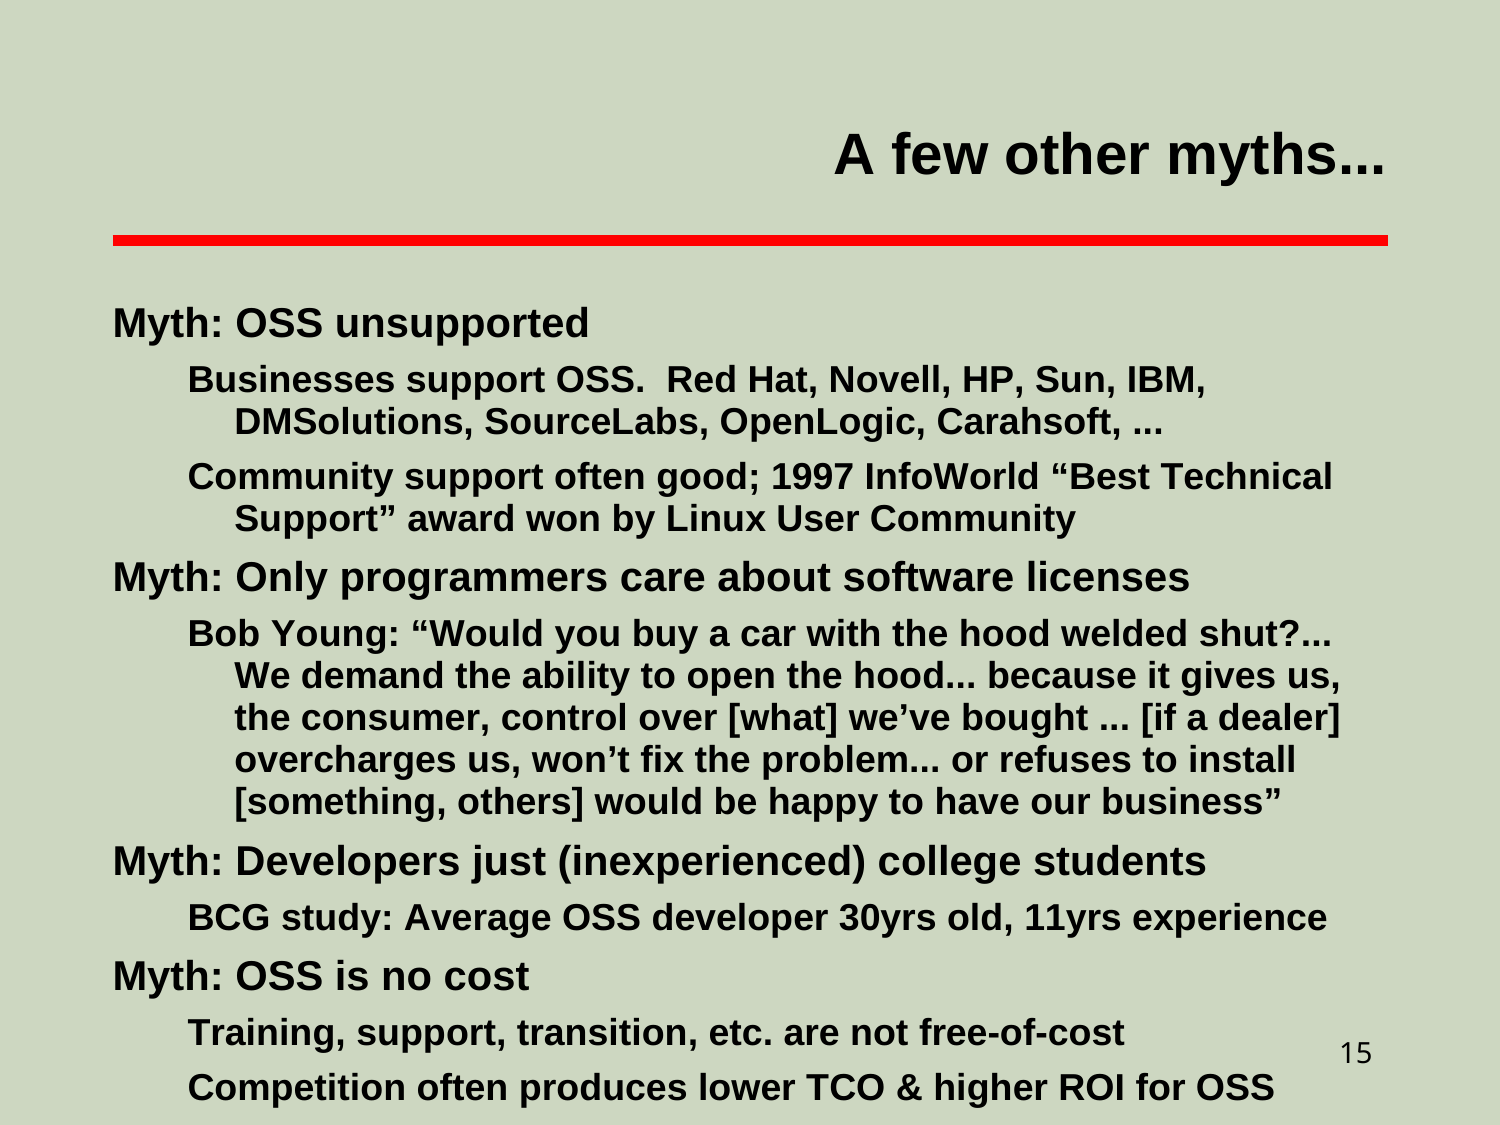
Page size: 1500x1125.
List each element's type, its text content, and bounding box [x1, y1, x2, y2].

title A few other myths... [337, 93, 1388, 217]
list Myth: OSS unsupported Businesses support OSS. Red Hat, Novell, HP, Sun, IBM, DMSolutions, SourceLabs, OpenLogic, Carahsoft, ... Community support often good; 1997 InfoWorld “Best Technical Support” award won by Linux User Community Myth: Only programmers care about software licenses Bob Young: “Would you buy a car with the hood welded shut?... We demand the ability to open the hood... because it gives us, the consumer, control over [what] we’ve bought ... [if a dealer] overcharges us, won’t fix the problem... or refuses to install [something, others] would be happy to have our business” Myth: Developers just (inexperienced) college students BCG study: Average OSS developer 30yrs old, 11yrs experience Myth: OSS is no cost Training, support, transition, etc. are not free-of-cost Competition often produces lower TCO & higher ROI for OSS [112, 299, 1388, 1109]
